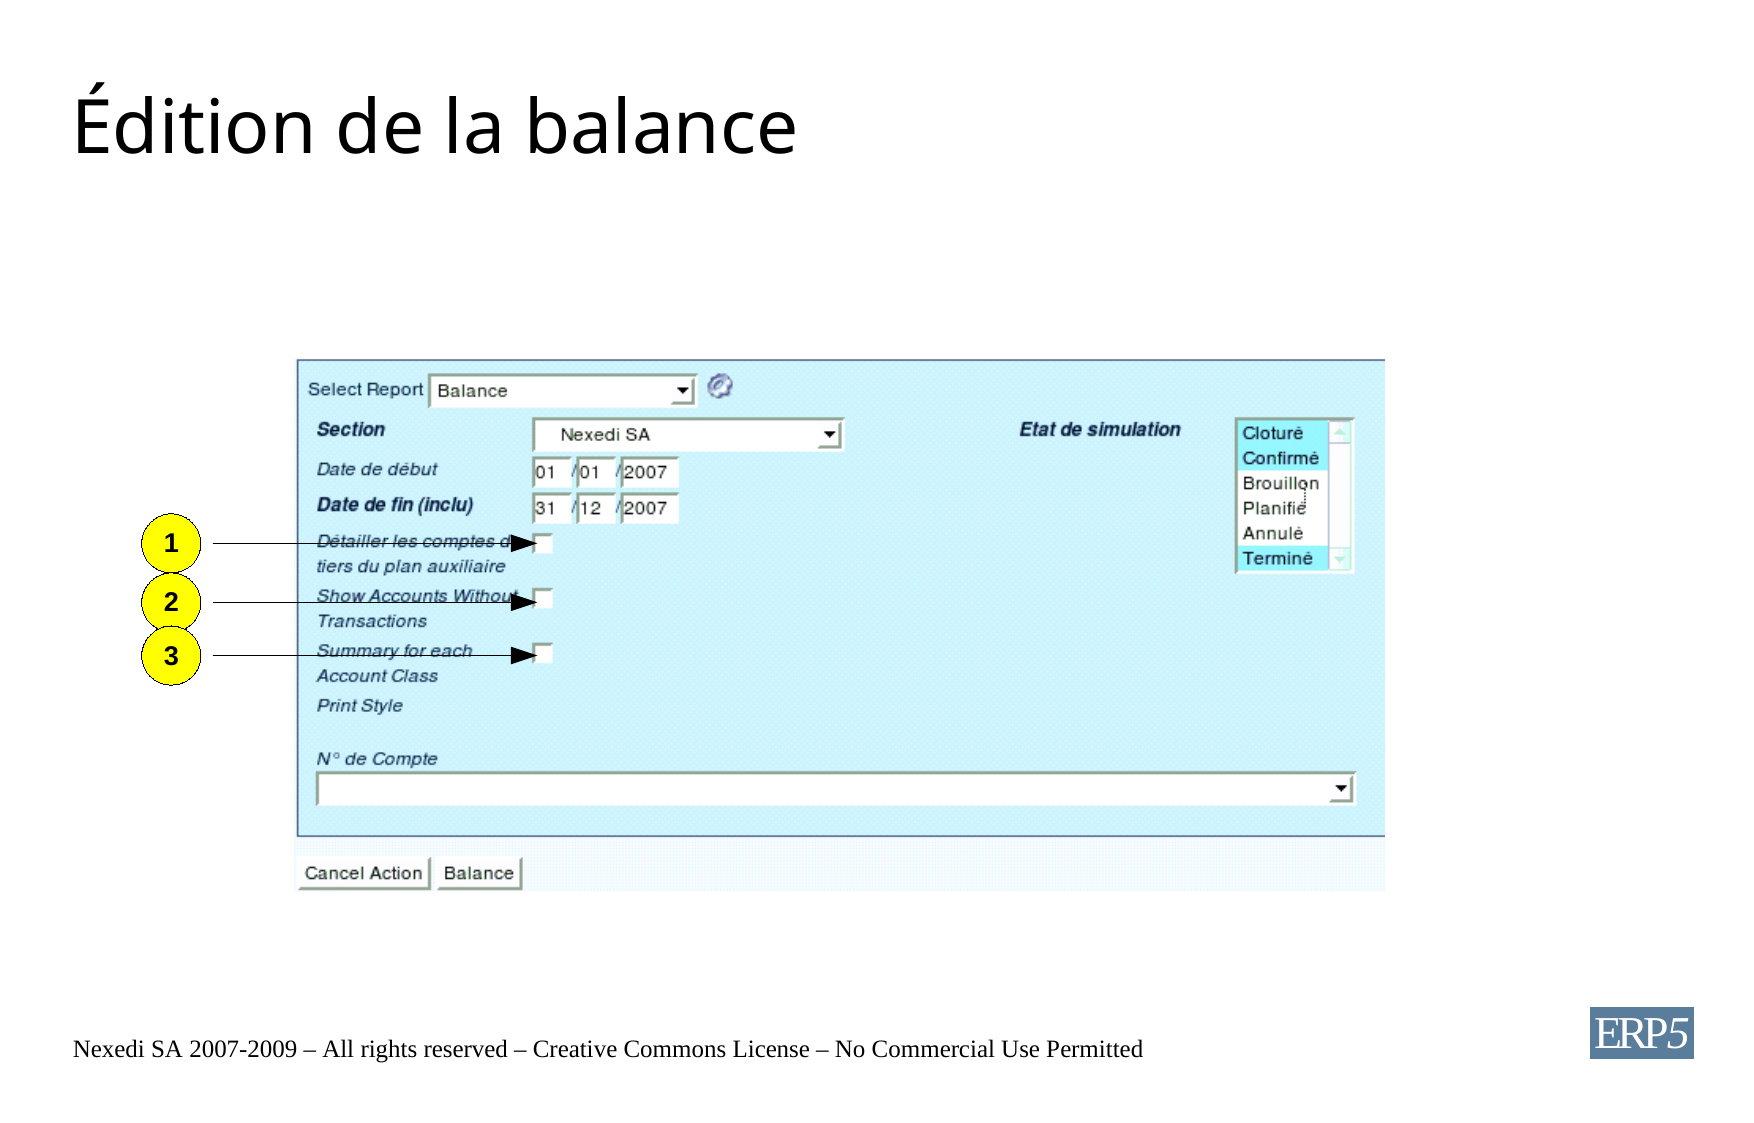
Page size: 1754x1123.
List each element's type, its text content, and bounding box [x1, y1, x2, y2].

text_box 1 [141, 513, 201, 573]
picture [294, 358, 1385, 892]
text_box 2 [141, 572, 201, 629]
title Édition de la balance [71, 63, 1707, 187]
text_box 3 [141, 625, 201, 686]
